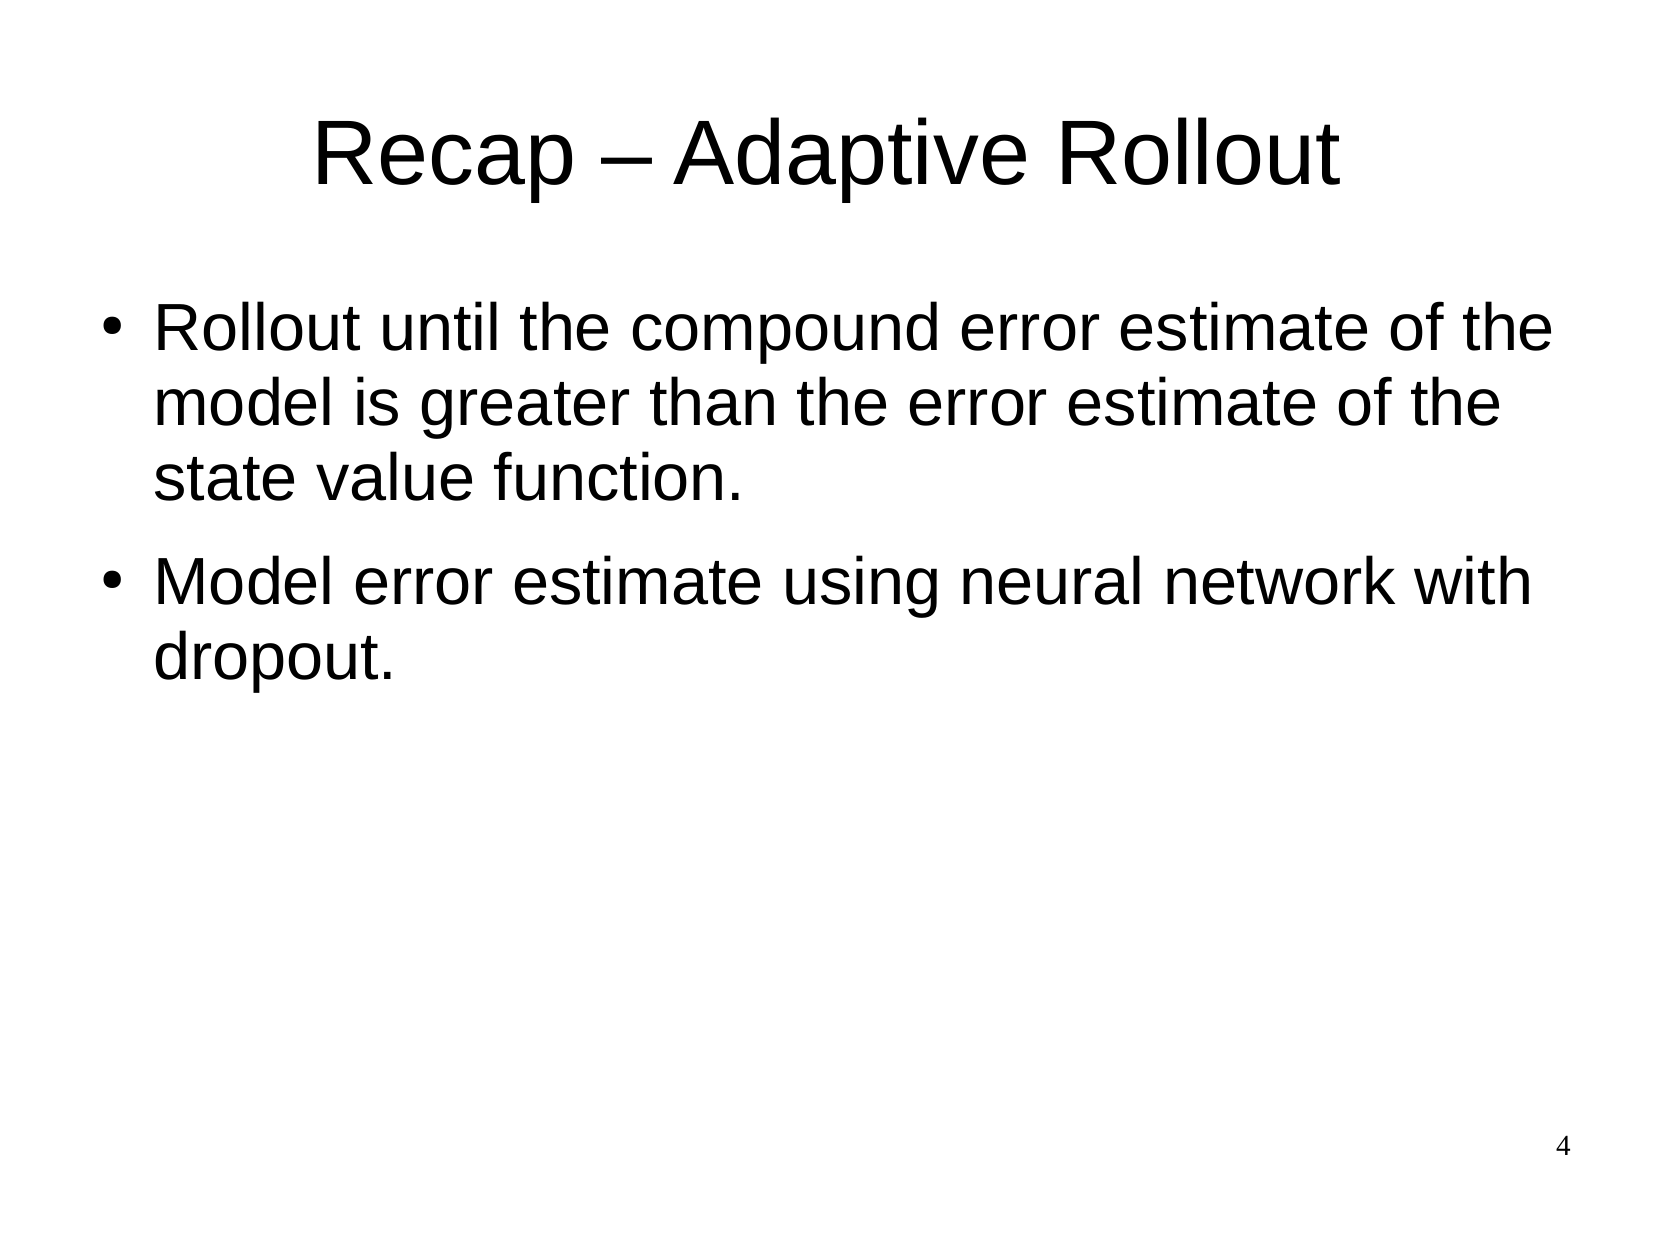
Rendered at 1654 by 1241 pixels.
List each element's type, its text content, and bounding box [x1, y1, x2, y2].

title Recap – Adaptive Rollout [82, 49, 1571, 257]
list Rollout until the compound error estimate of the model is greater than the error estimate of the state value function. Model error estimate using neural network with dropout. [82, 290, 1571, 1010]
